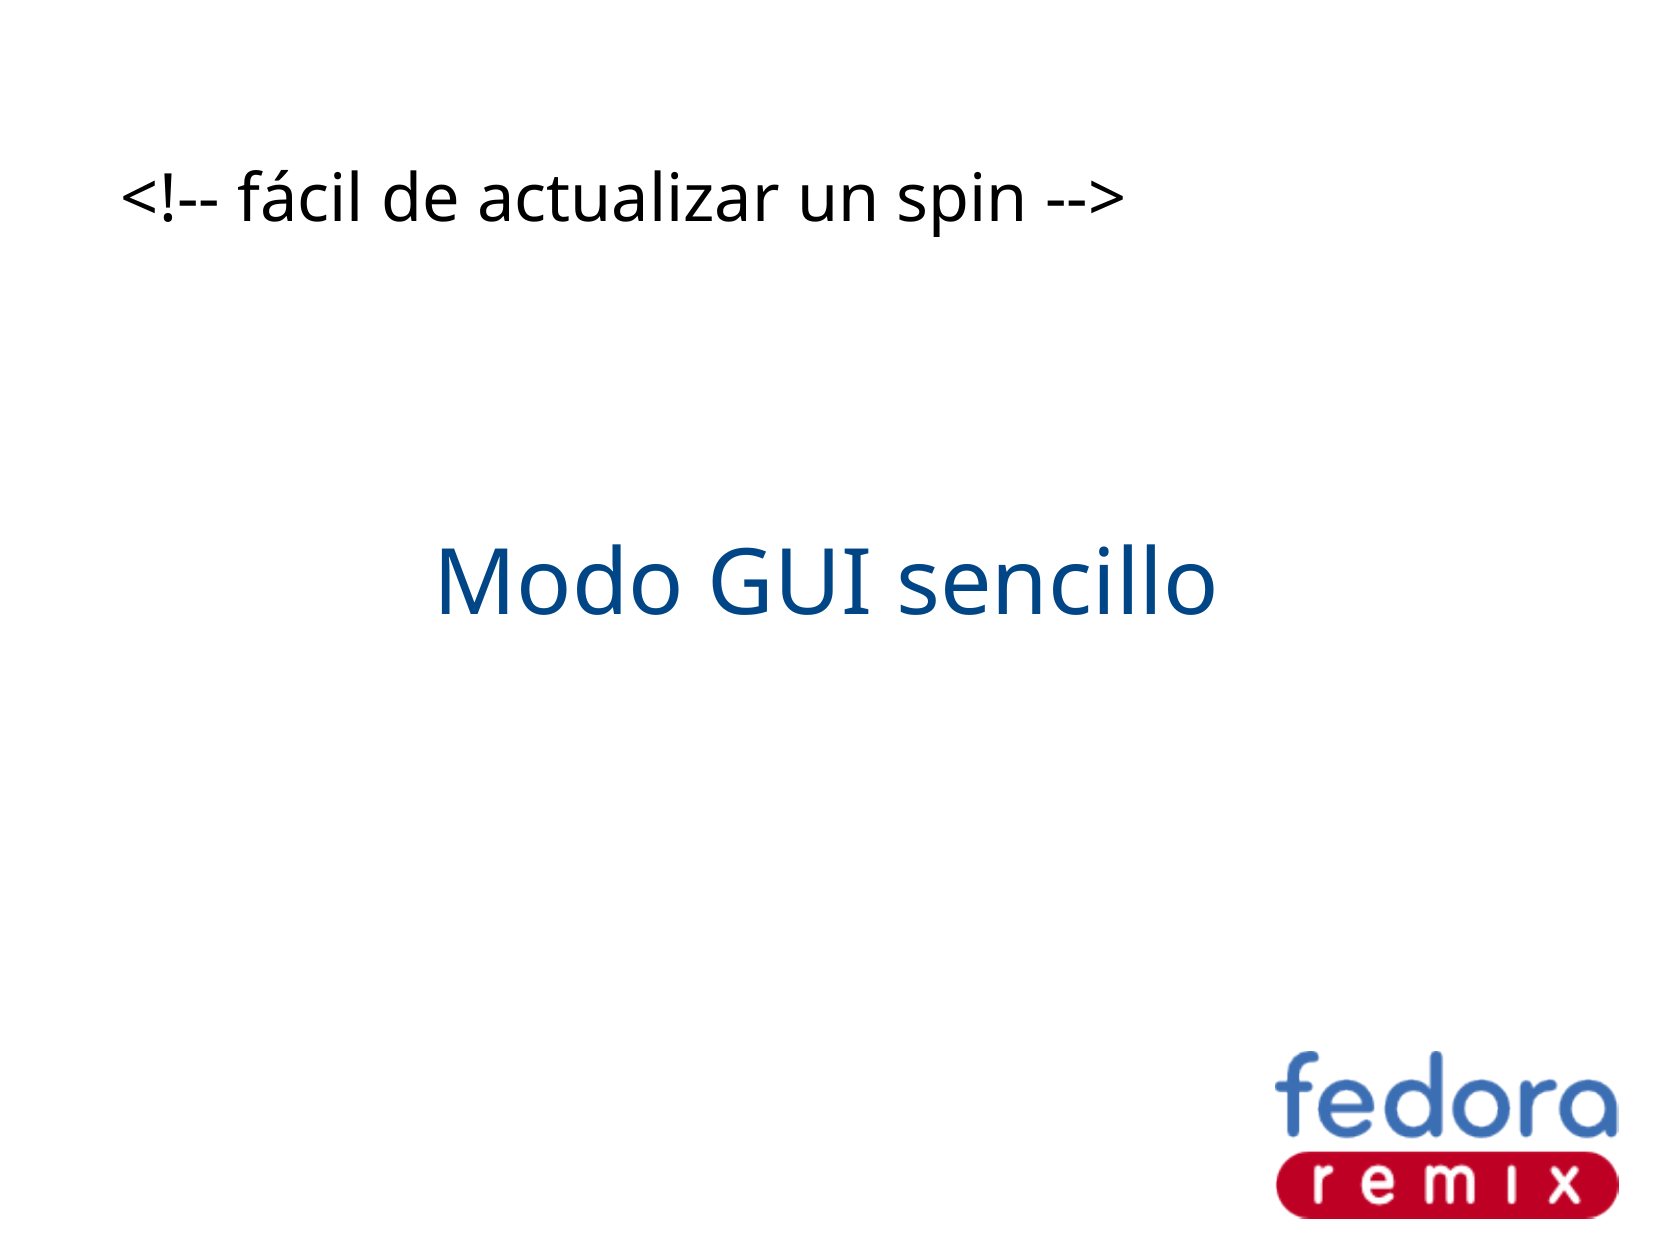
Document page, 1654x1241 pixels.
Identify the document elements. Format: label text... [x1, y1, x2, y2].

list <!-- fácil de actualizar un spin --> [49, 150, 1313, 229]
title Modo GUI sencillo [82, 56, 1571, 1102]
picture [1275, 1051, 1619, 1219]
